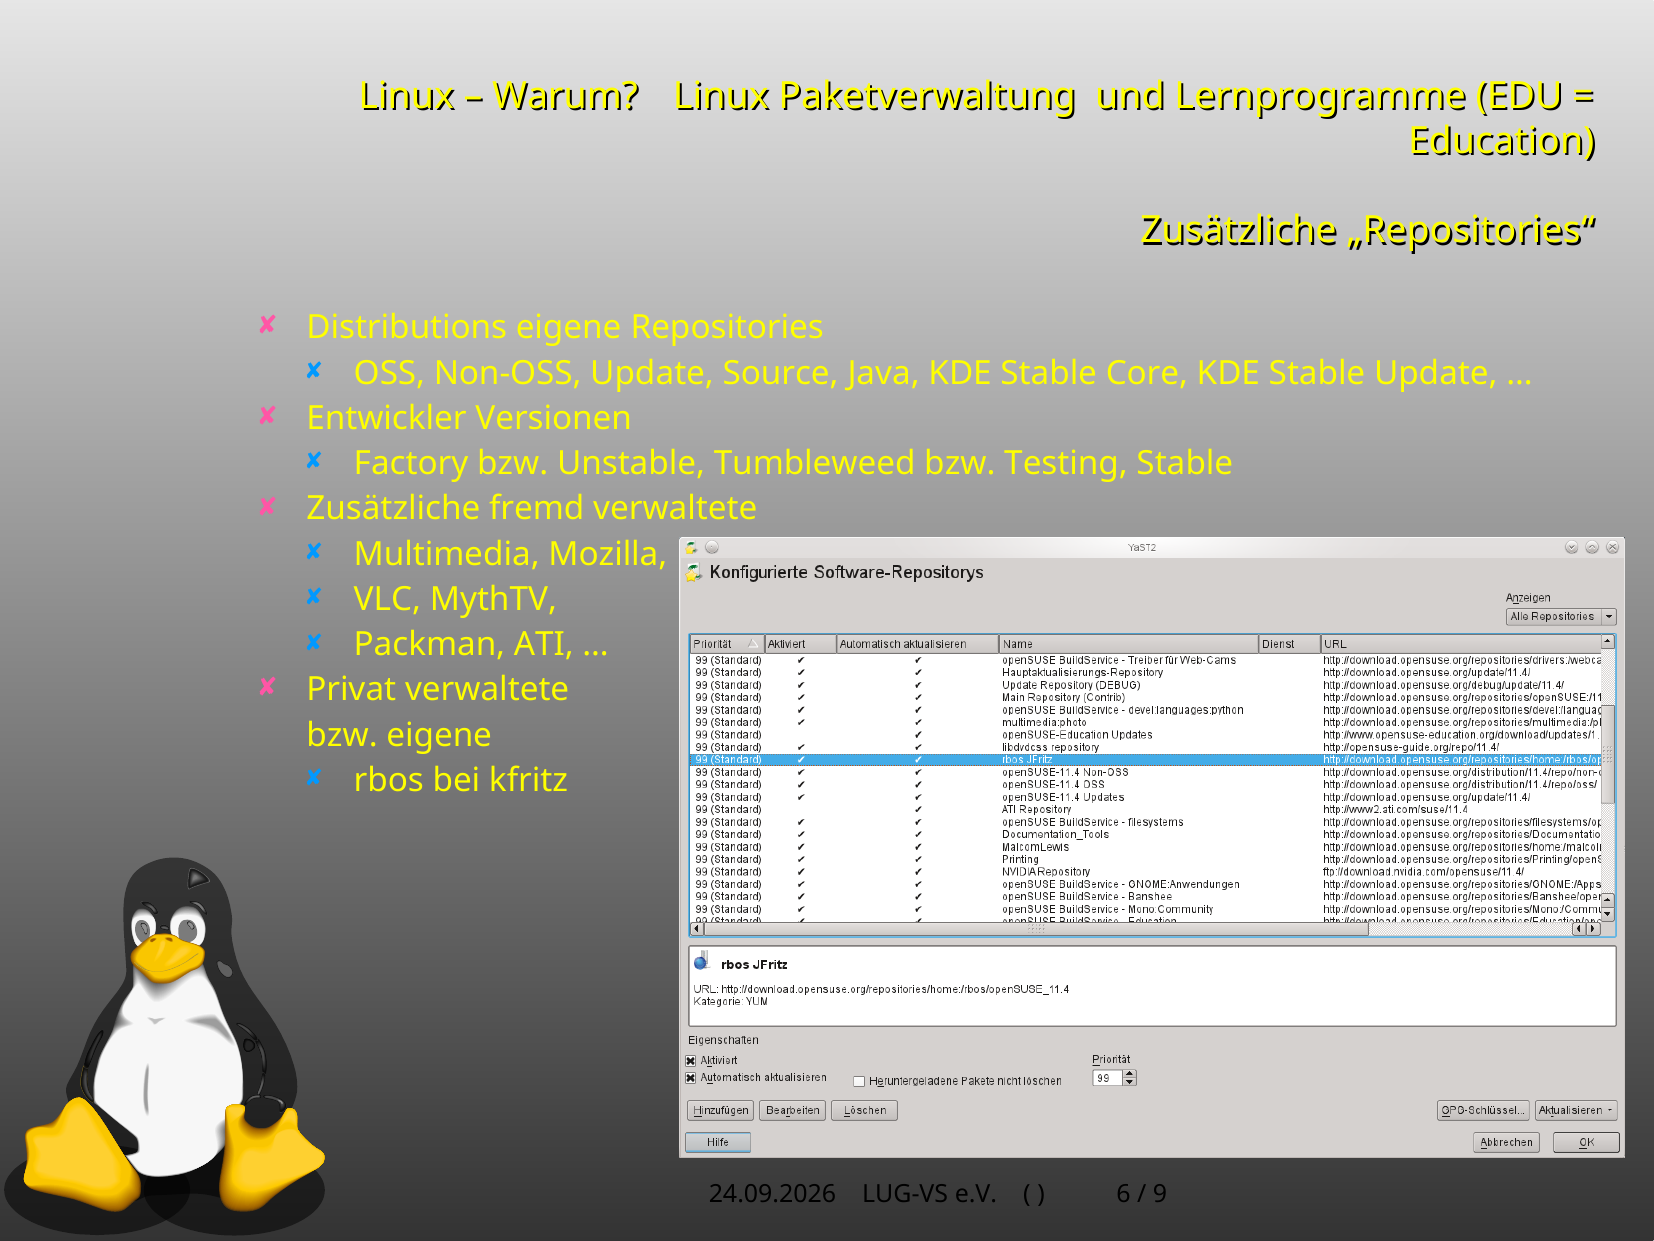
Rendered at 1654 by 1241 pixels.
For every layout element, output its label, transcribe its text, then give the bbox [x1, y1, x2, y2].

picture [679, 537, 1625, 1158]
list Distributions eigene Repositories OSS, Non-OSS, Update, Source, Java, KDE Stable Core, KDE Stable Update, … Entwickler Versionen Factory bzw. Unstable, Tumbleweed bzw. Testing, Stable Zusätzliche fremd verwaltete Multimedia, Mozilla, VLC, MythTV, Packman, ATI, … Privat verwaltete bzw. eigene rbos bei kfritz [259, 303, 1595, 1123]
title Linux – Warum? Linux Paketverwaltung und Lernprogramme (EDU = Education) Zusätzliche „Repositories“ [167, 58, 1595, 266]
